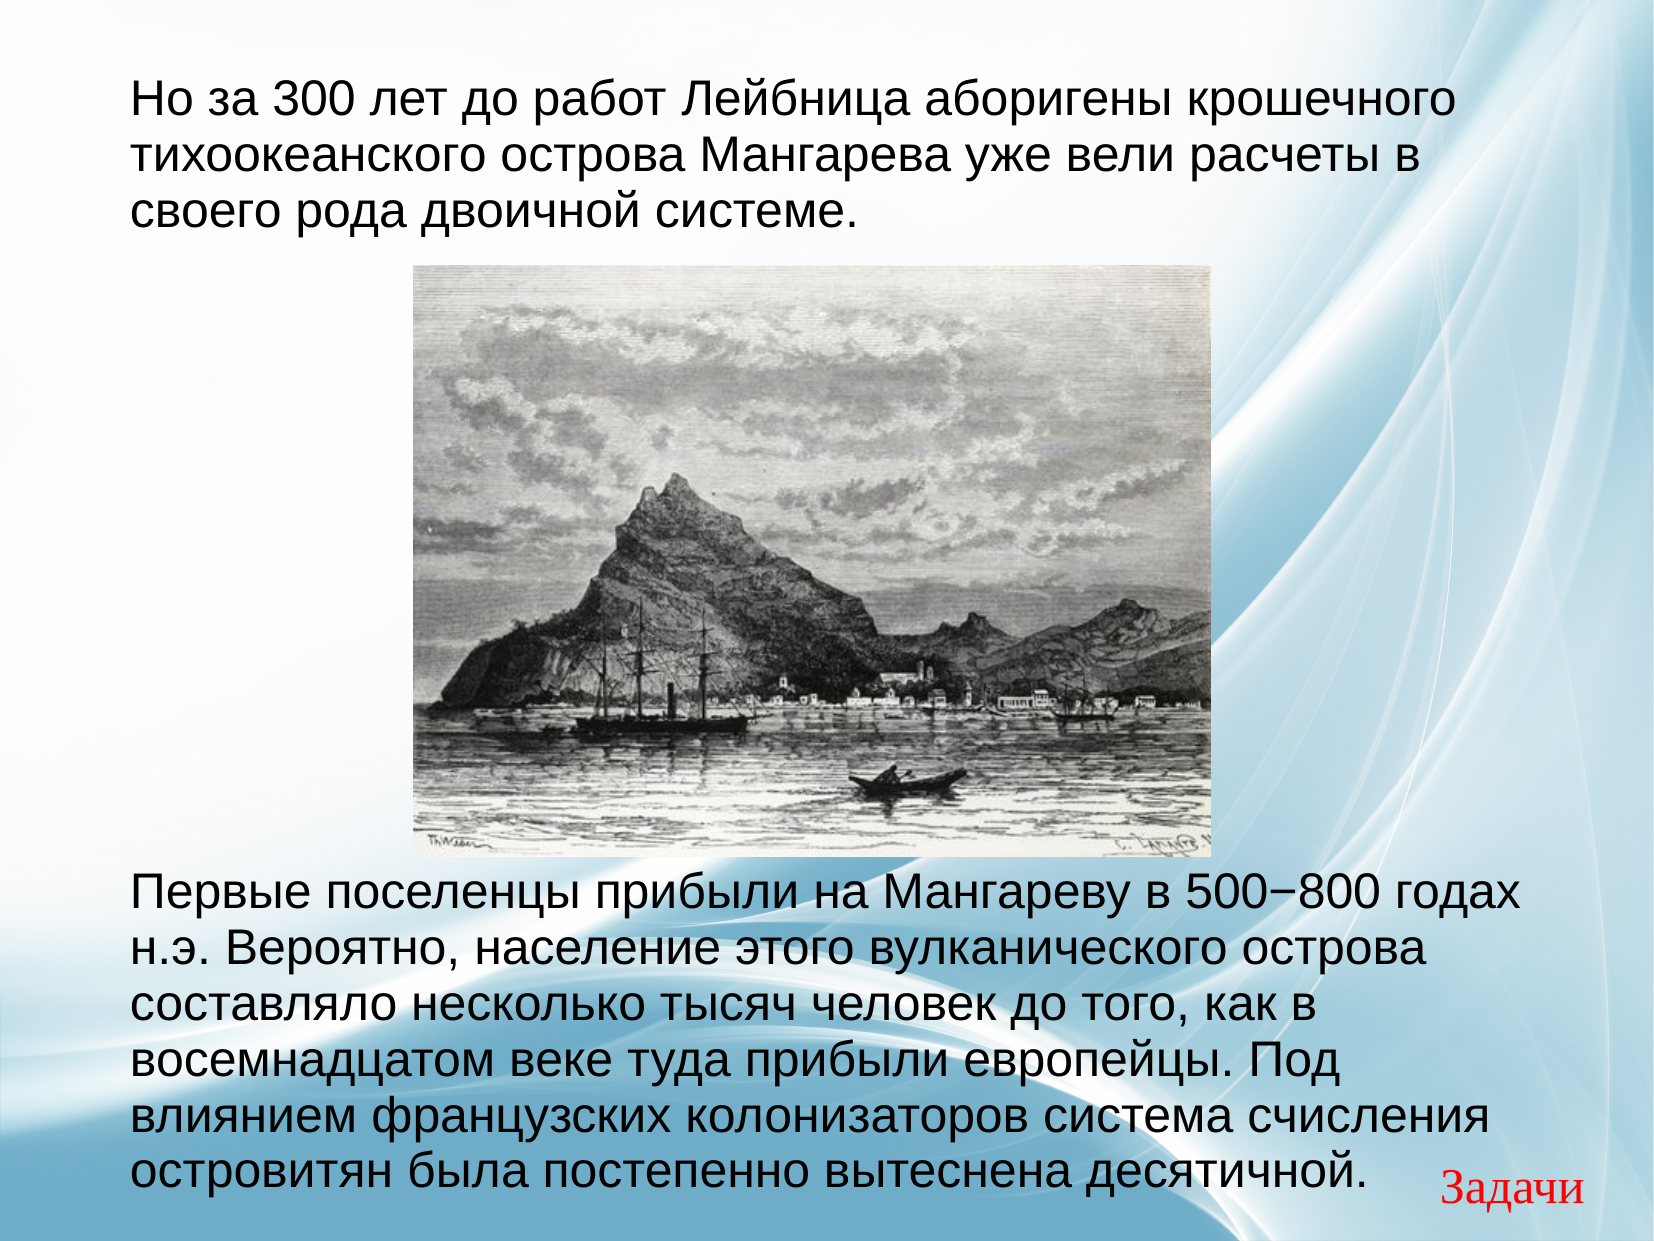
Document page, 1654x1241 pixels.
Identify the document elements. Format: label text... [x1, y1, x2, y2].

text_box Задачи [1425, 1151, 1625, 1223]
picture [0, 0, 1654, 1241]
list Но за 300 лет до работ Лейбница аборигены крошечного тихоокеанского острова Мангарева уже вели расчеты в своего рода двоичной системе. Первые поселенцы прибыли на Мангареву в 500−800 годах н.э. Вероятно, население этого вулканического острова составляло несколько тысяч человек до того, как в восемнадцатом веке туда прибыли европейцы. Под влиянием французских колонизаторов система счисления островитян была постепенно вытеснена десятичной. [59, 70, 1548, 1199]
